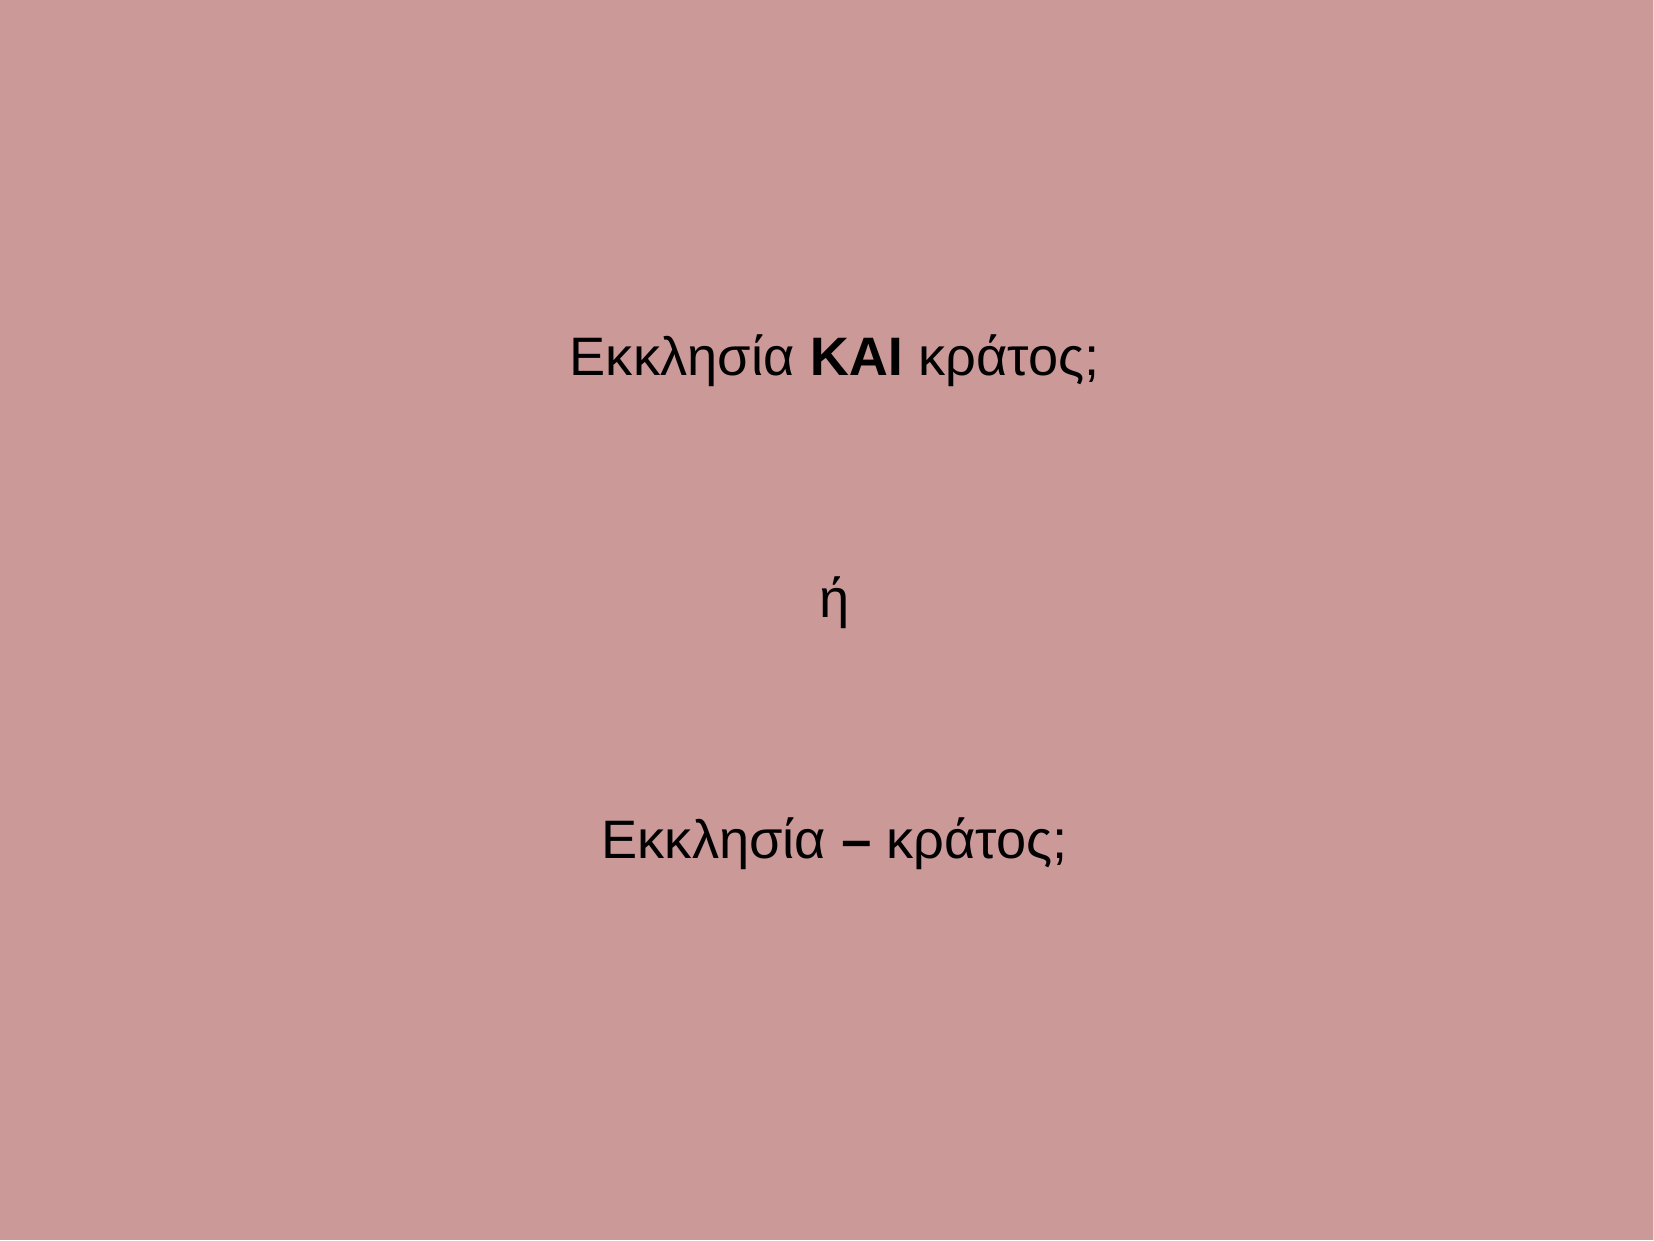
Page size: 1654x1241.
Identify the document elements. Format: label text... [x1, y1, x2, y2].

title Εκκλησία ΚΑΙ κράτος; ή Εκκλησία – κράτος; [90, 221, 1579, 873]
